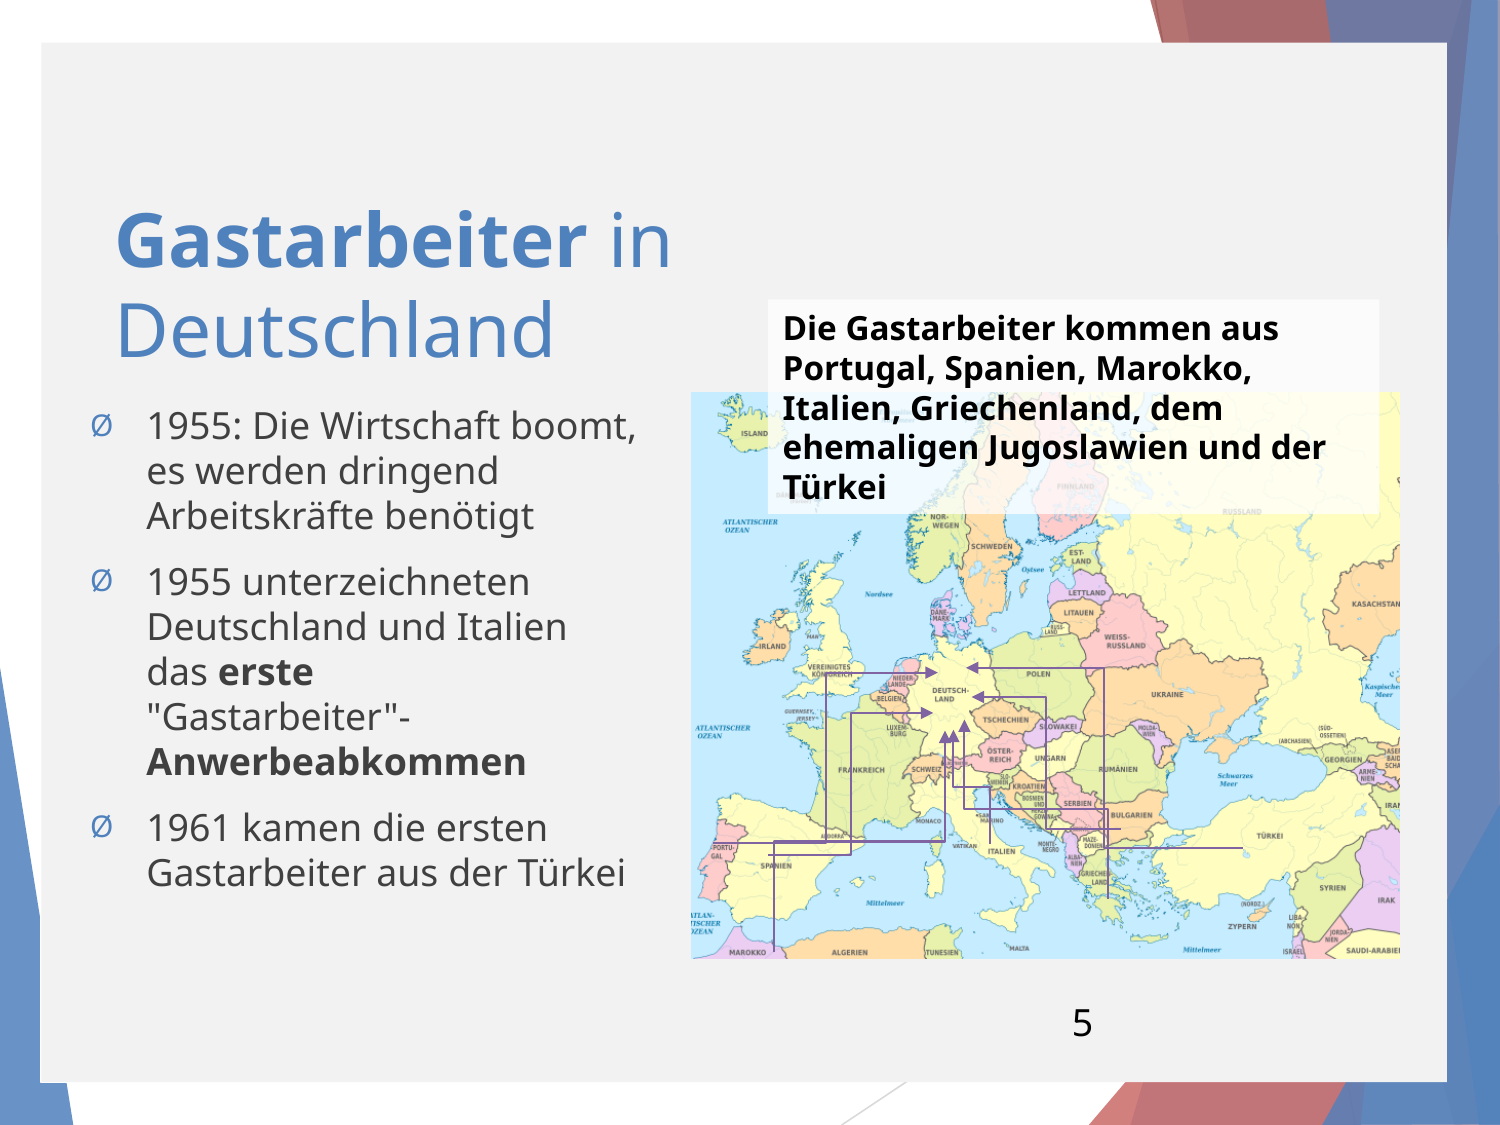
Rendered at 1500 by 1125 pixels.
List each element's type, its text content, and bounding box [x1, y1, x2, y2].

picture [691, 392, 1400, 959]
slide_number <Nummer> [1057, 991, 1142, 1051]
title Gastarbeiter in Deutschland [99, 94, 1142, 312]
list 1955: Die Wirtschaft boomt, es werden dringend Arbeitskräfte benötigt 1955 unterzeichneten Deutschland und Italien das erste "Gastarbeiter"-Anwerbeabkommen 1961 kamen die ersten Gastarbeiter aus der Türkei [75, 394, 673, 961]
text_box Die Gastarbeiter kommen aus Portugal, Spanien, Marokko, Italien, Griechenland, dem ehemaligen Jugoslawien und der Türkei [767, 299, 1380, 514]
